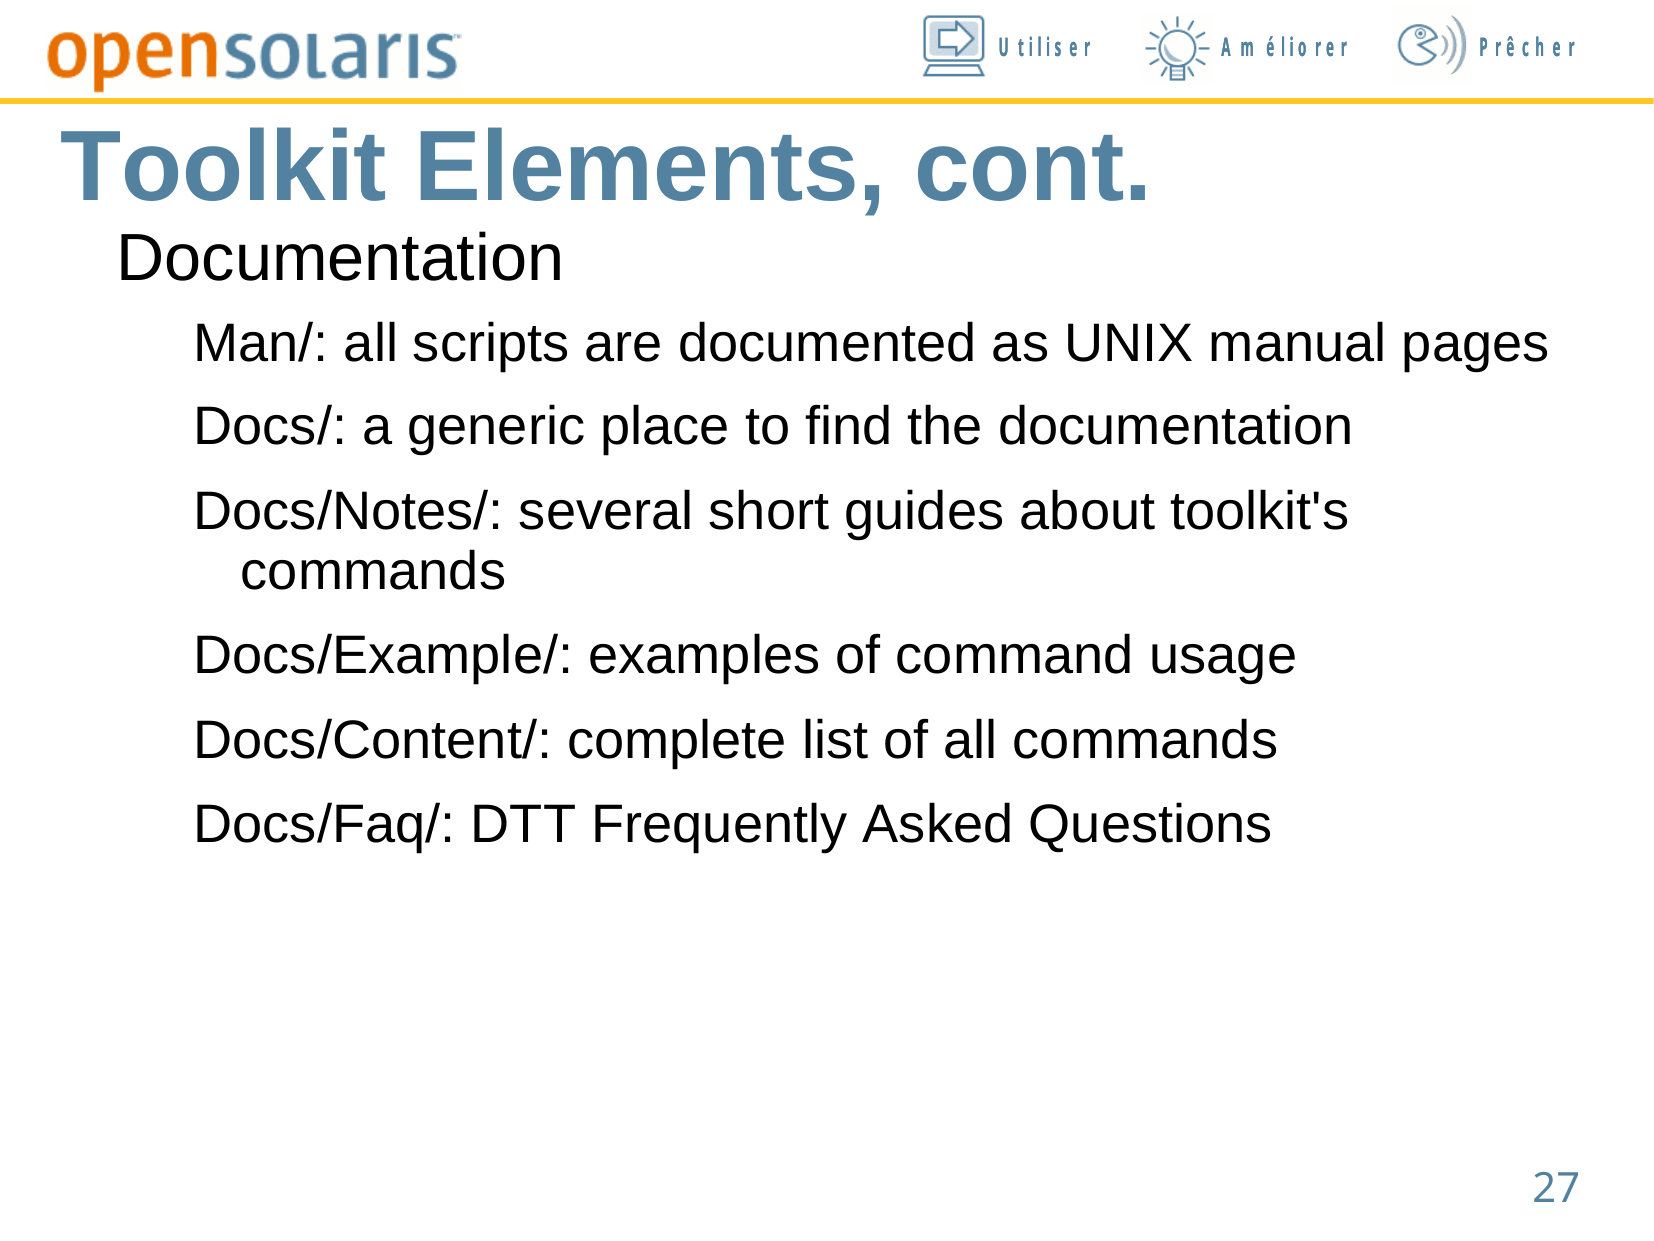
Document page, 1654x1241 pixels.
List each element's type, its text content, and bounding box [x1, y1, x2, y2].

picture [46, 31, 462, 94]
list Documentation Man/: all scripts are documented as UNIX manual pages Docs/: a generic place to find the documentation Docs/Notes/: several short guides about toolkit's commands Docs/Example/: examples of command usage Docs/Content/: complete list of all commands Docs/Faq/: DTT Frequently Asked Questions [98, 220, 1631, 1134]
title Toolkit Elements, cont. [60, 109, 1534, 222]
